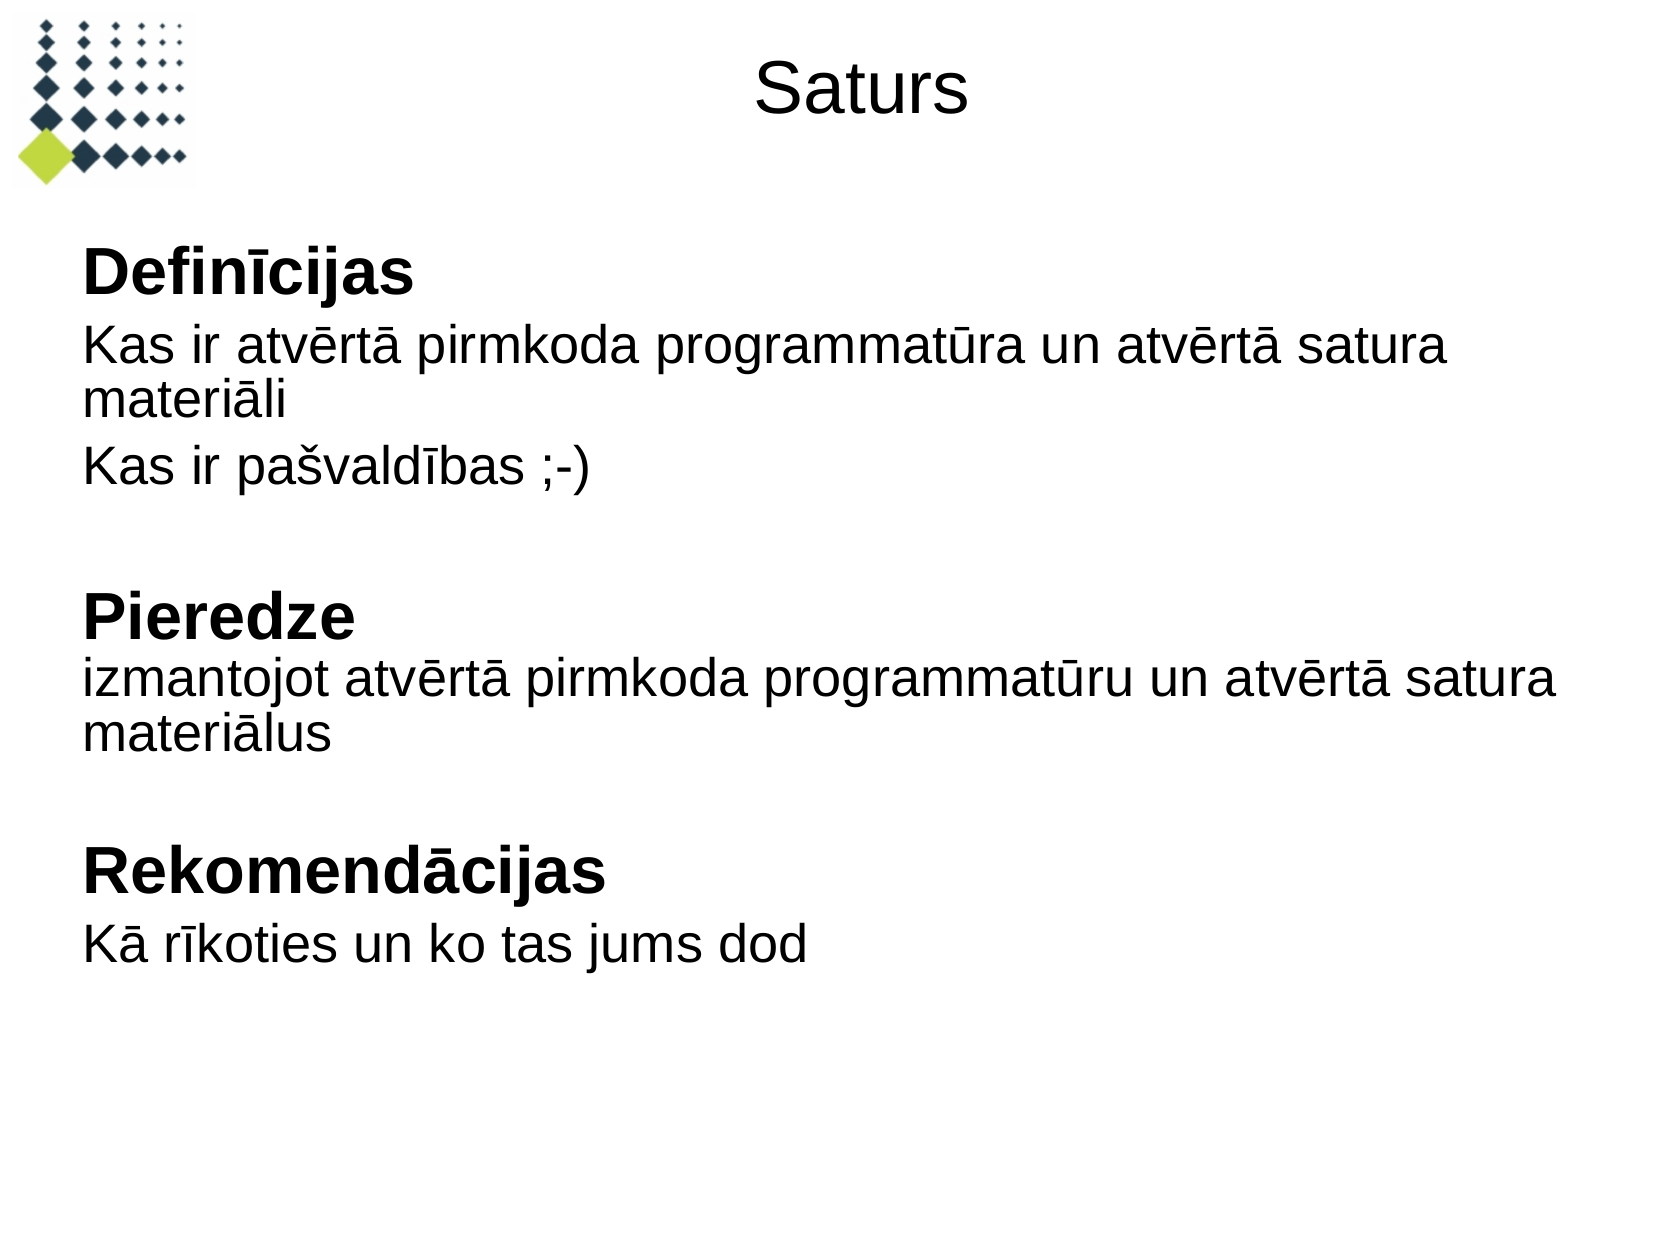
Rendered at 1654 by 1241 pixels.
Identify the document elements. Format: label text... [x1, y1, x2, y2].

picture [12, 12, 196, 189]
title Saturs [153, 41, 1571, 140]
list Definīcijas Kas ir atvērtā pirmkoda programmatūra un atvērtā satura materiāli Kas ir pašvaldības ;-) Pieredze izmantojot atvērtā pirmkoda programmatūru un atvērtā satura materiālus Rekomendācijas Kā rīkoties un ko tas jums dod [82, 236, 1569, 1107]
